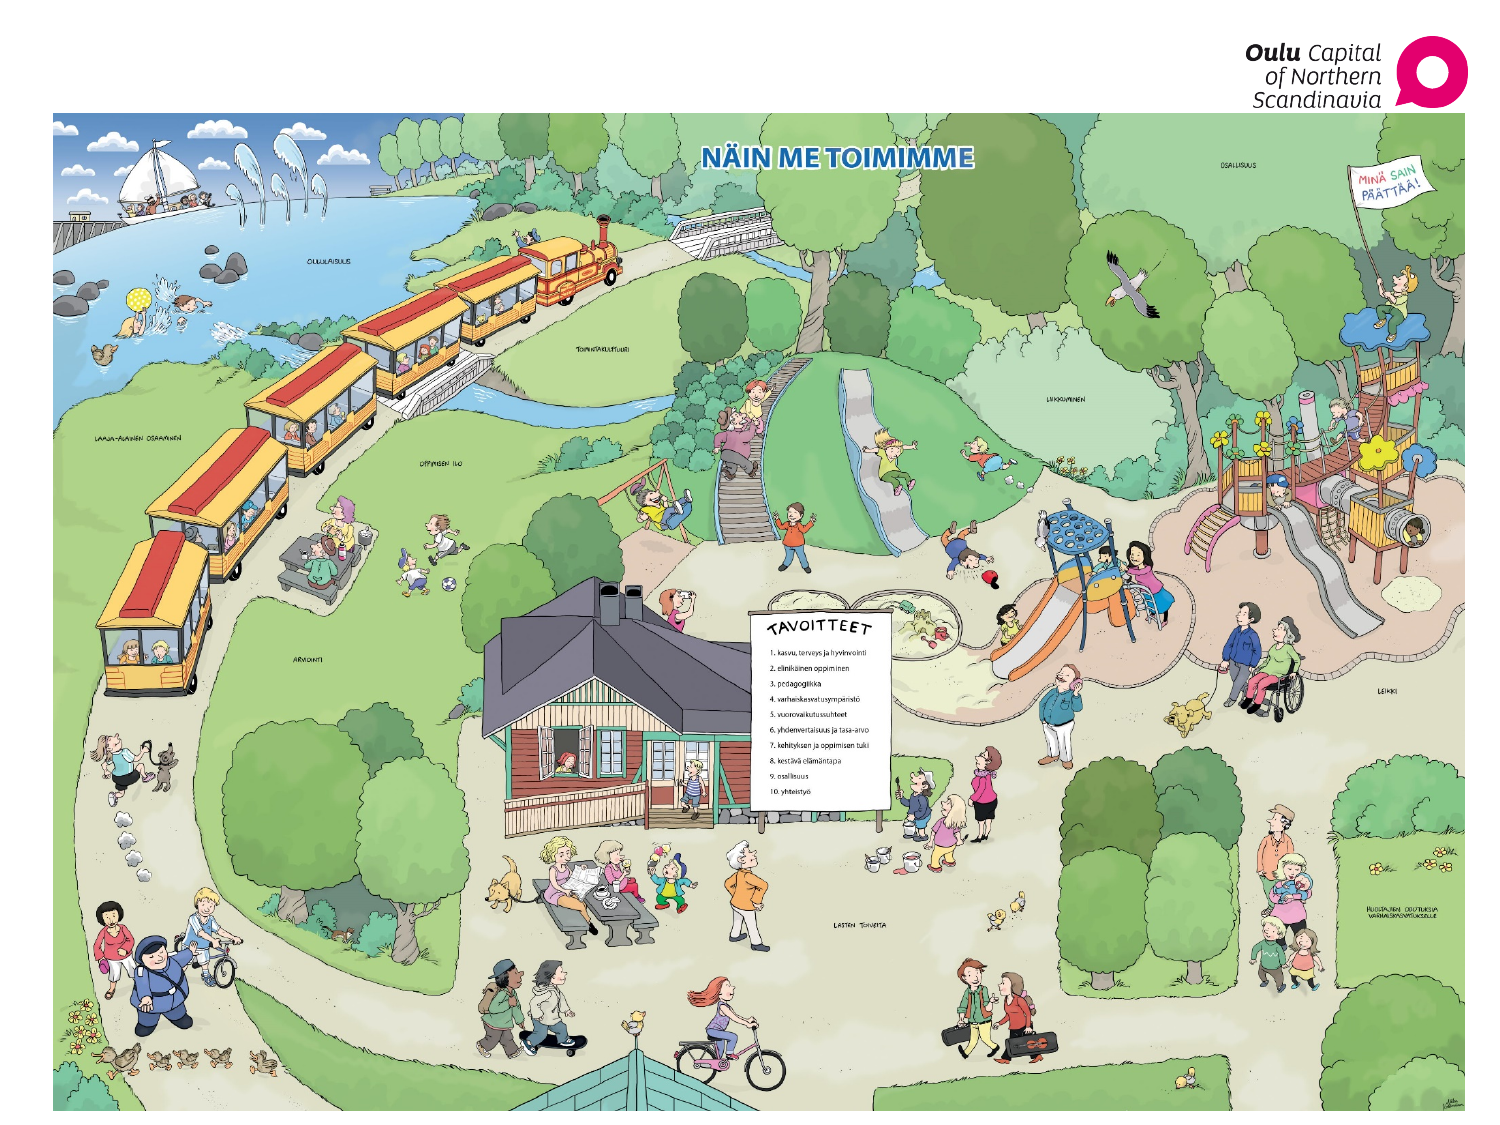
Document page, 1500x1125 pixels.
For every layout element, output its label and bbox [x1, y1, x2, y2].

picture [1246, 36, 1468, 108]
picture [53, 113, 1465, 1111]
